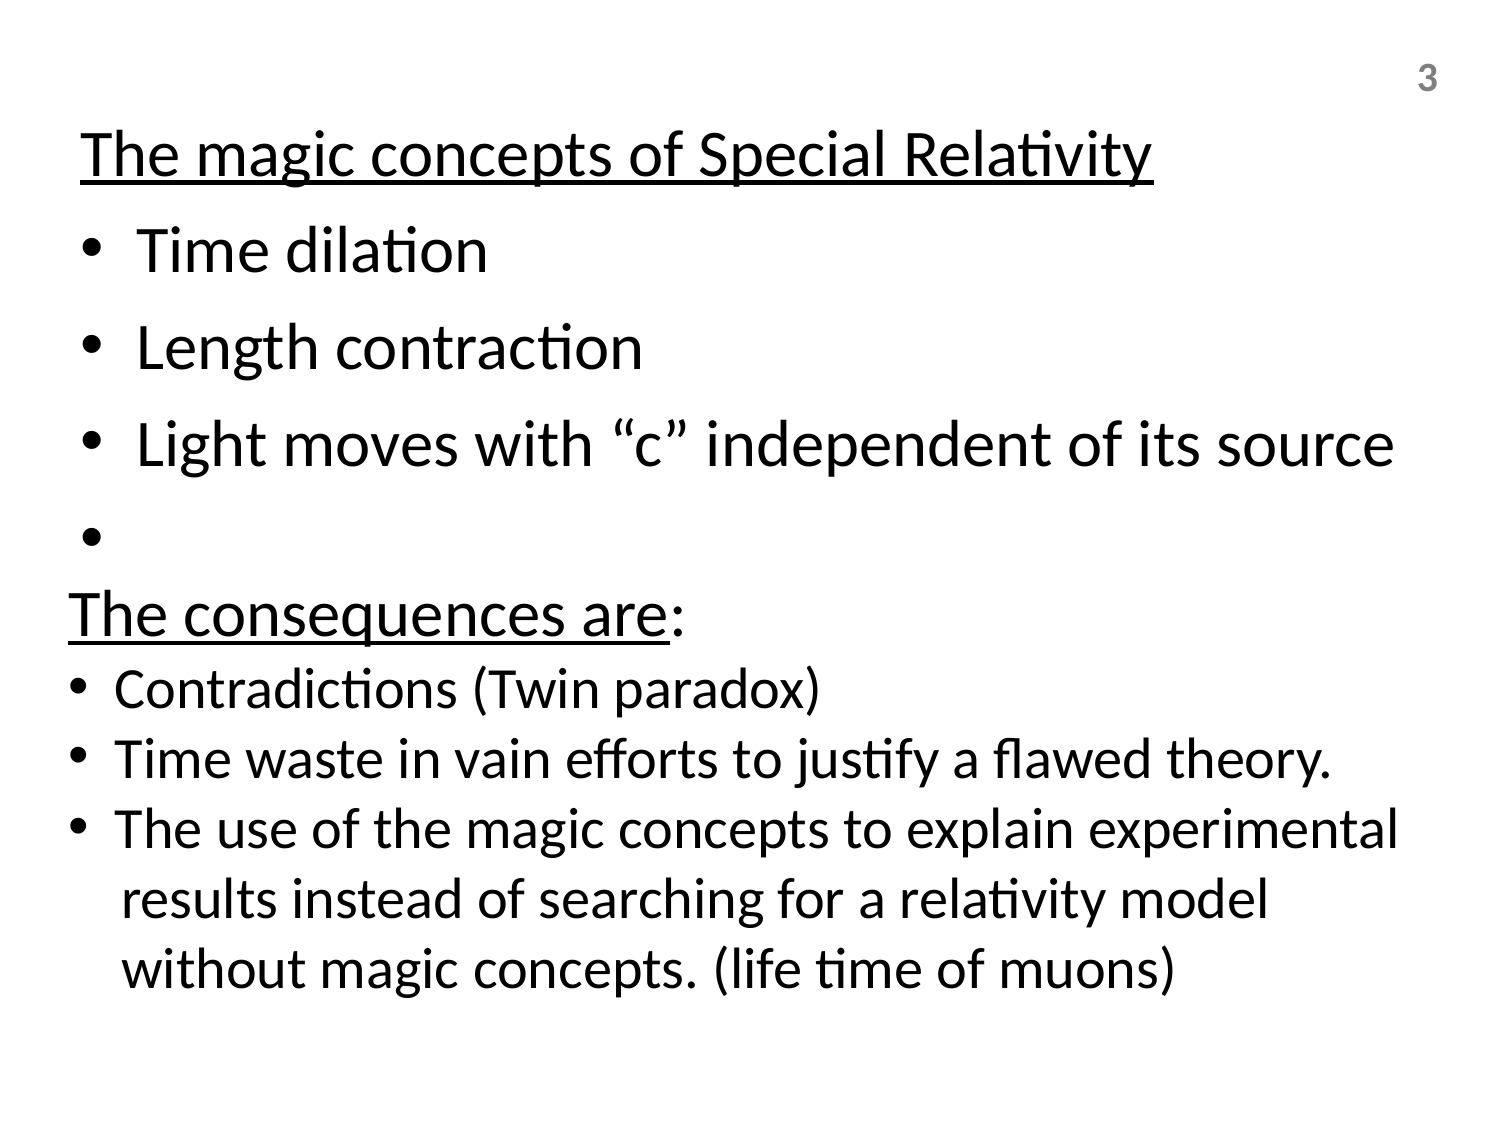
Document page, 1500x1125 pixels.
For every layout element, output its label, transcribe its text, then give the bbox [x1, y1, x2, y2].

text_box 3 [1401, 42, 1454, 109]
text_box The consequences are: Contradictions (Twin paradox) Time waste in vain efforts to justify a flawed theory. The use of the magic concepts to explain experimental results instead of searching for a relativity model without magic concepts. (life time of muons) [53, 562, 1445, 1012]
list The magic concepts of Special Relativity Time dilation Length contraction Light moves with “c” independent of its source [64, 101, 1415, 492]
